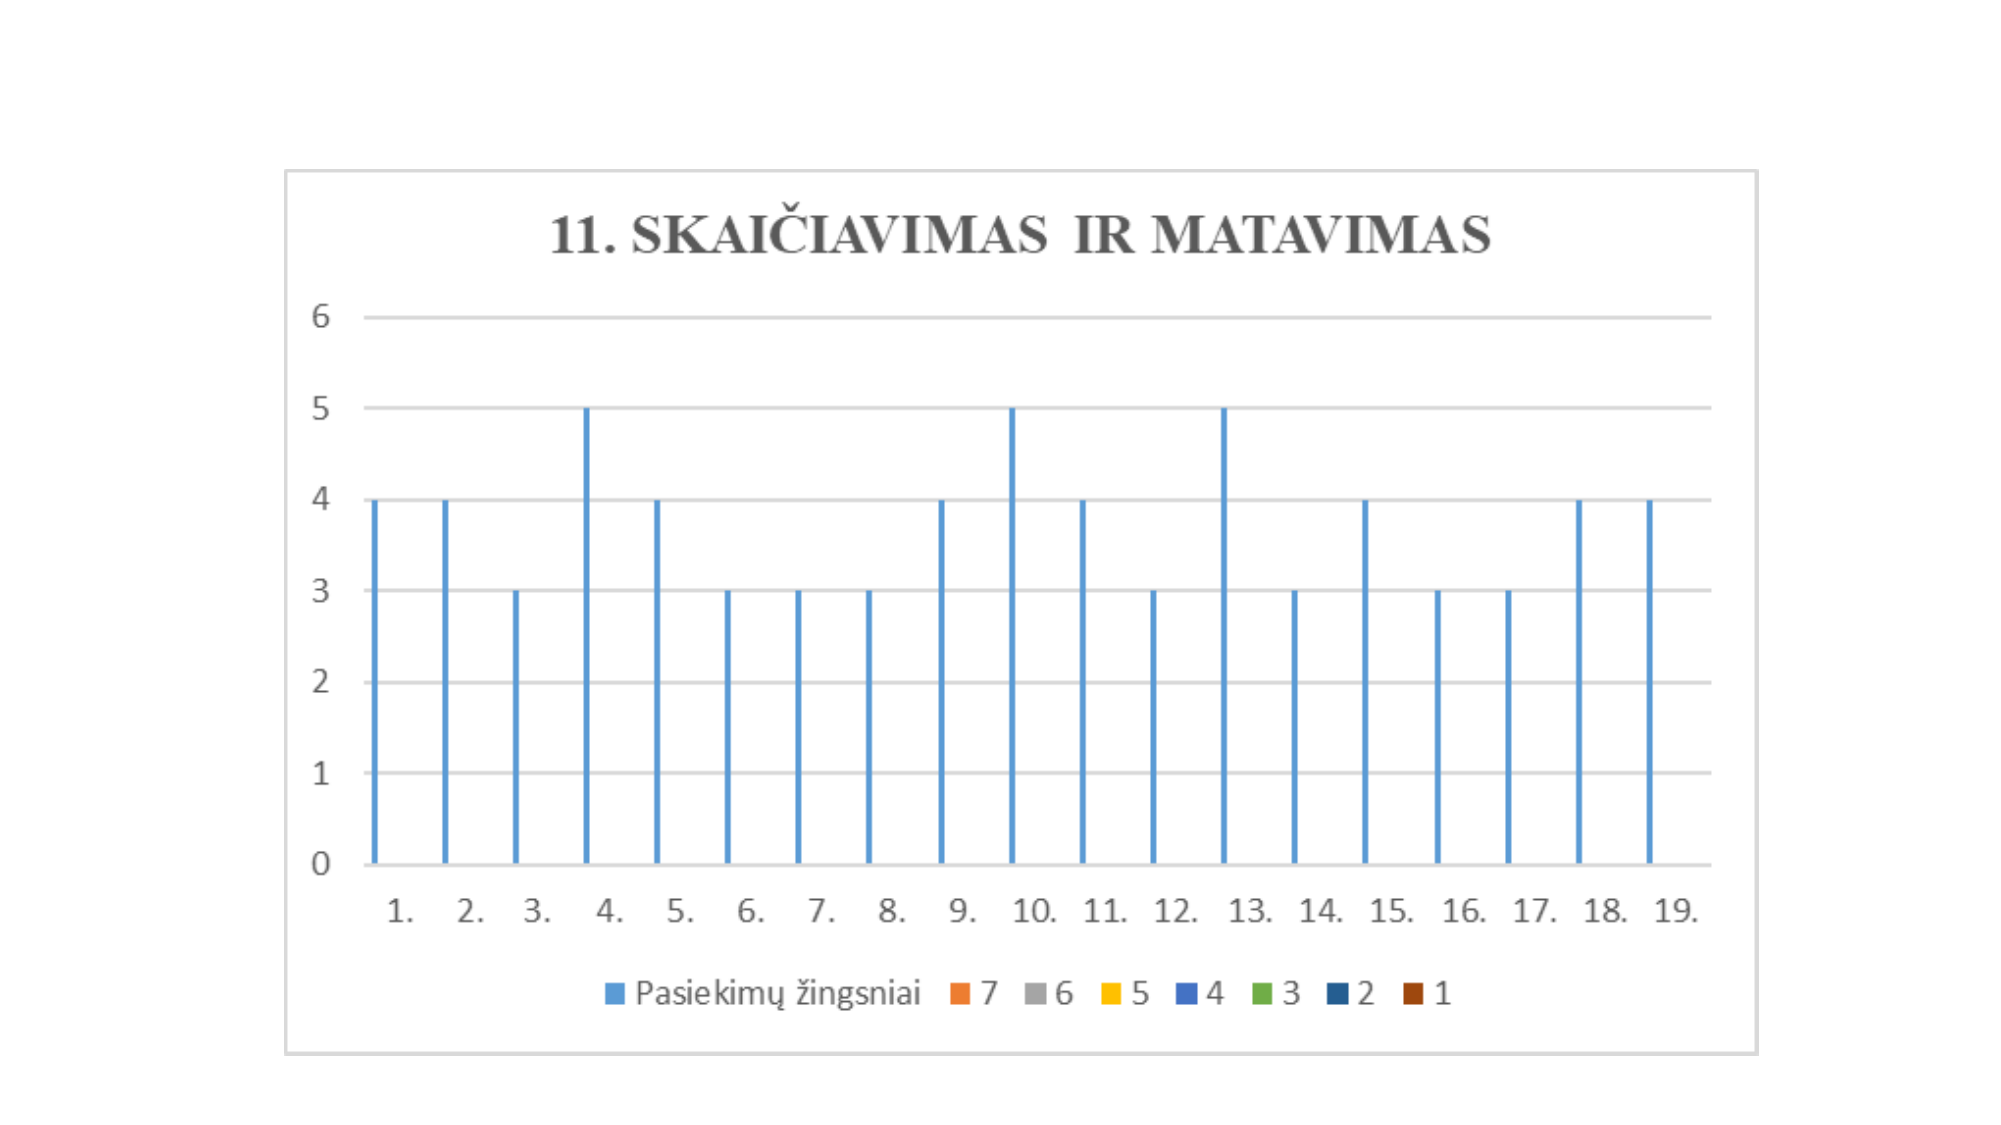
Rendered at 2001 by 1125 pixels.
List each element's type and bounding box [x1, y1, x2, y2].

picture [284, 170, 1759, 1056]
